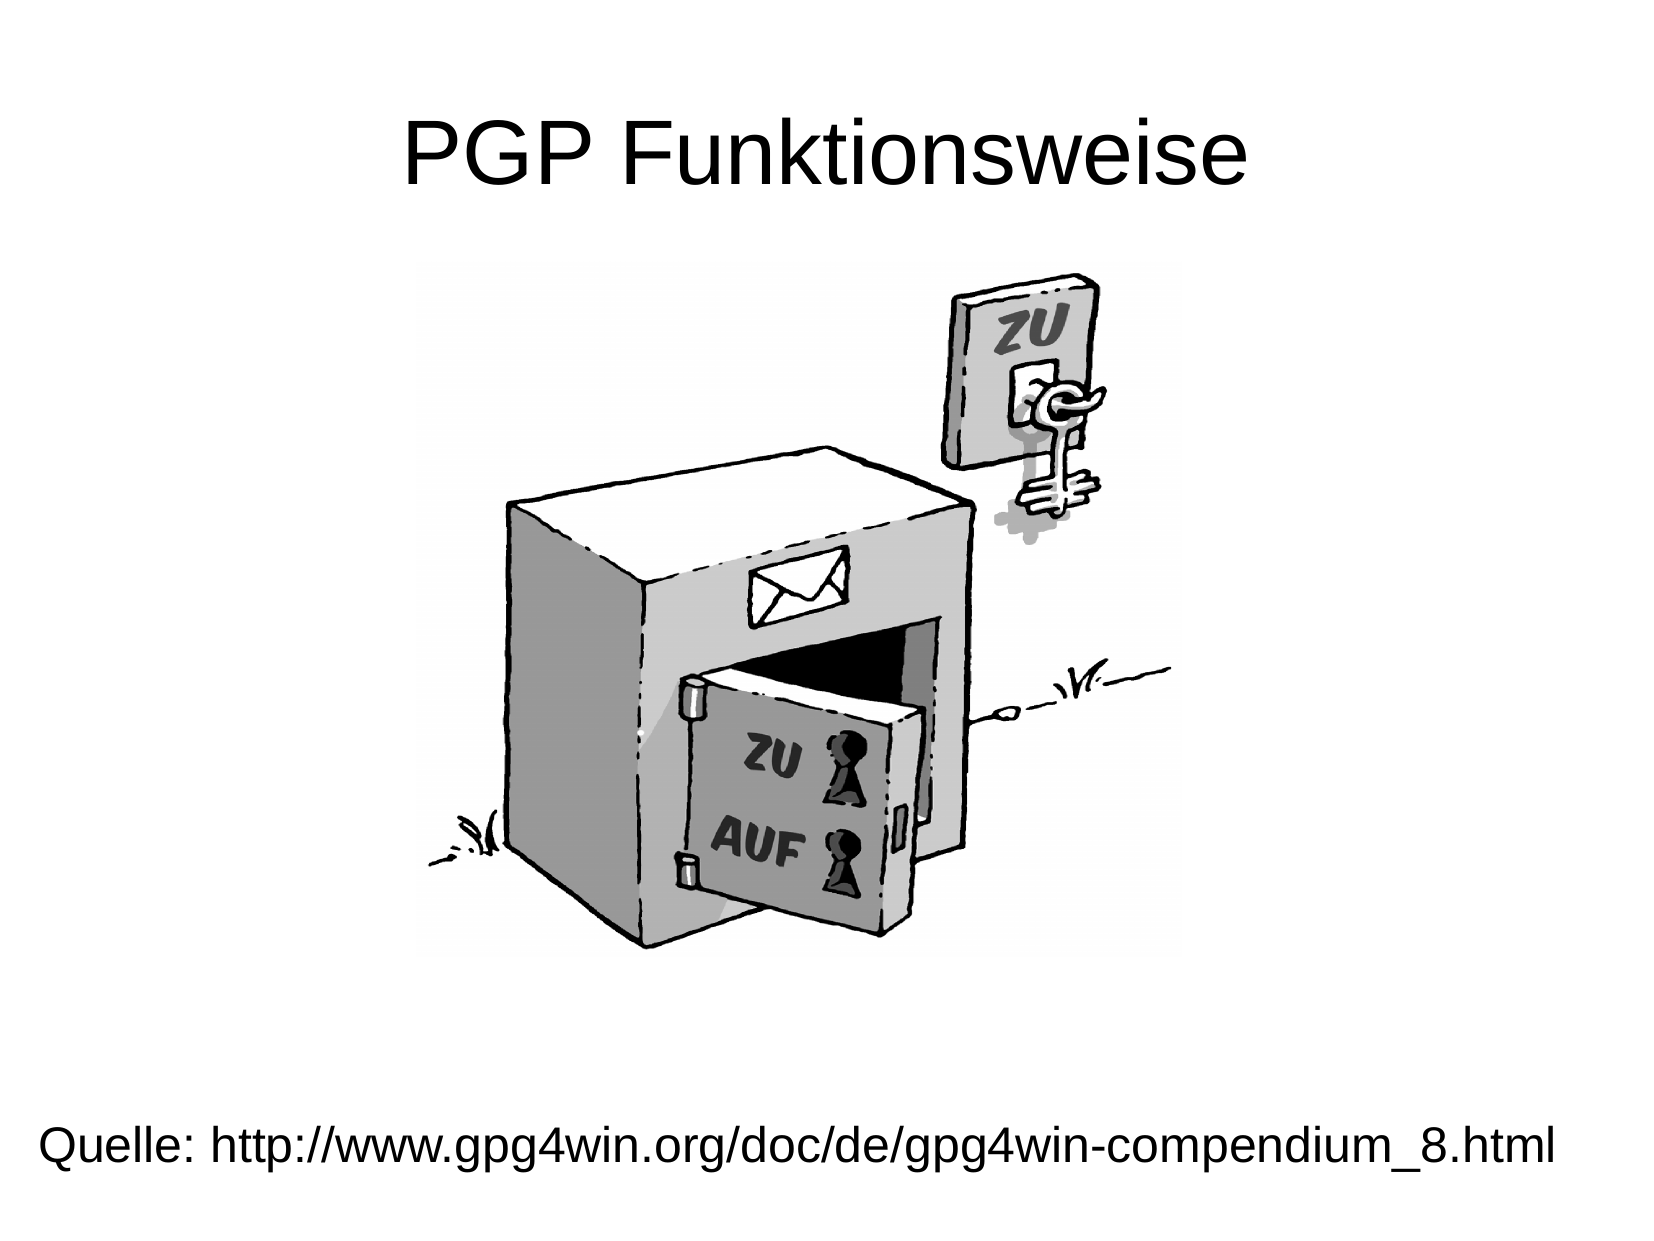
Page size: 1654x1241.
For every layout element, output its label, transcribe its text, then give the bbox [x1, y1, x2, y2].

title PGP Funktionsweise [82, 49, 1571, 257]
text_box Quelle: http://www.gpg4win.org/doc/de/gpg4win-compendium_8.html [23, 1110, 1654, 1238]
picture [416, 261, 1182, 957]
